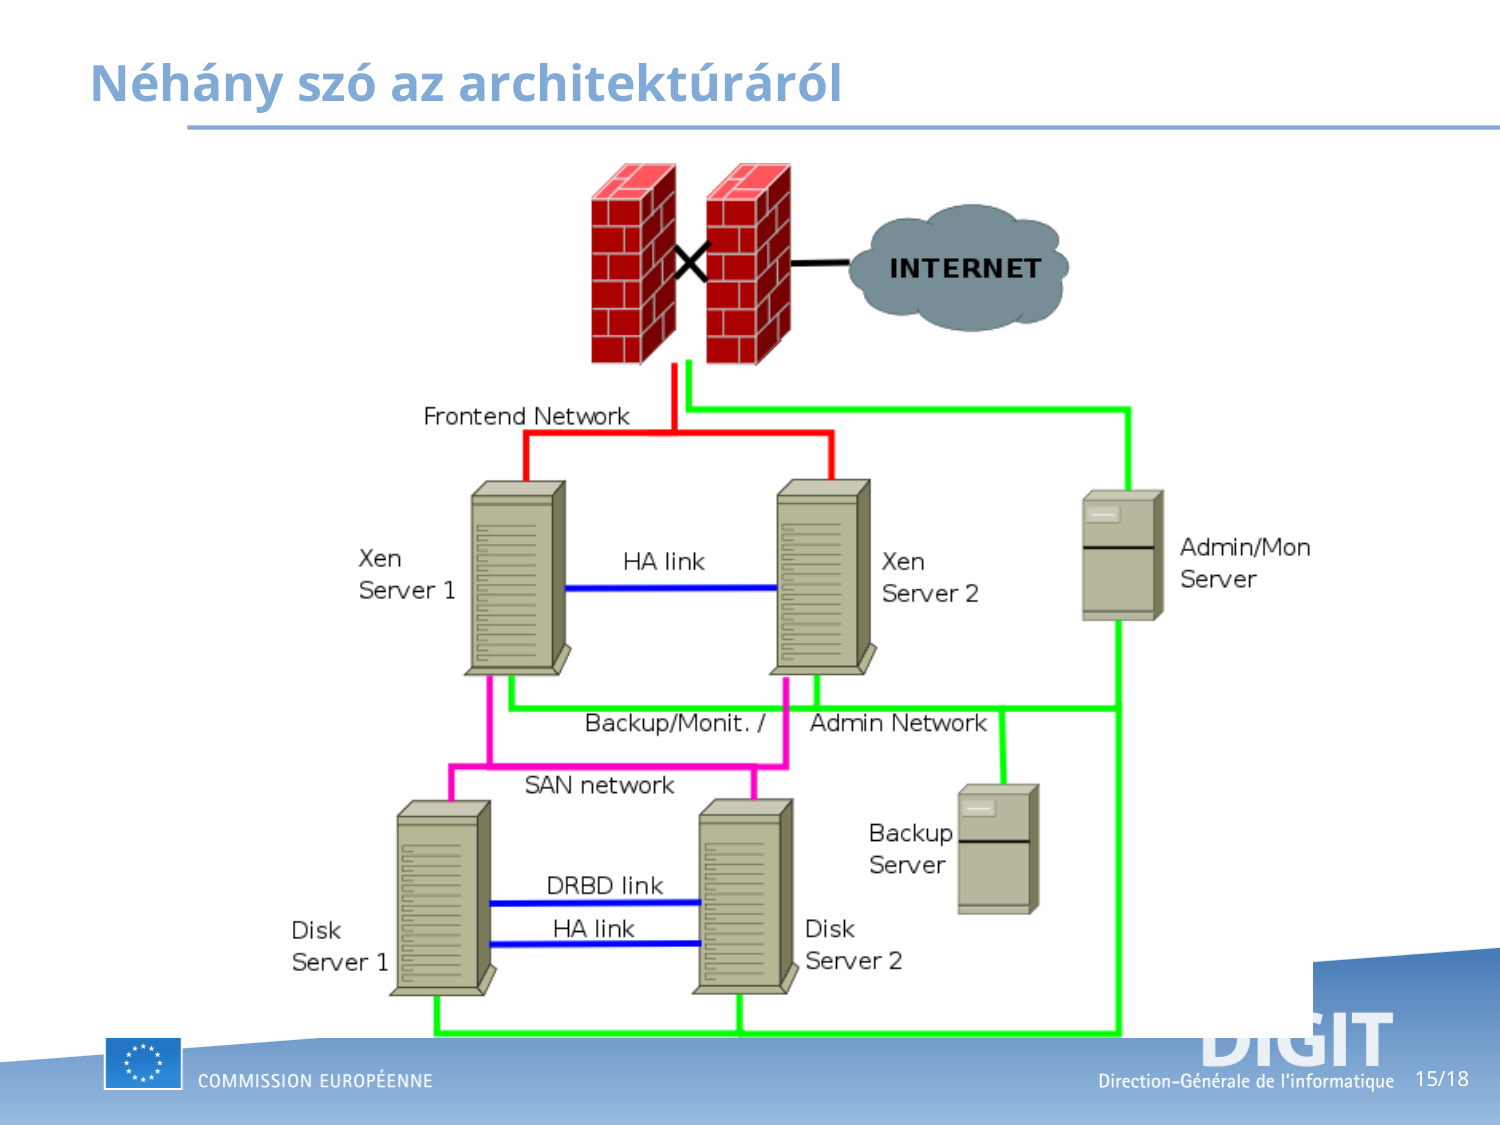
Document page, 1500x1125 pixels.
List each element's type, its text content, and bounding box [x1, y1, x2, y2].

picture [0, 0, 1500, 1125]
title Néhány szó az architektúráról [75, 45, 1426, 233]
text_box [292, 164, 1313, 1038]
